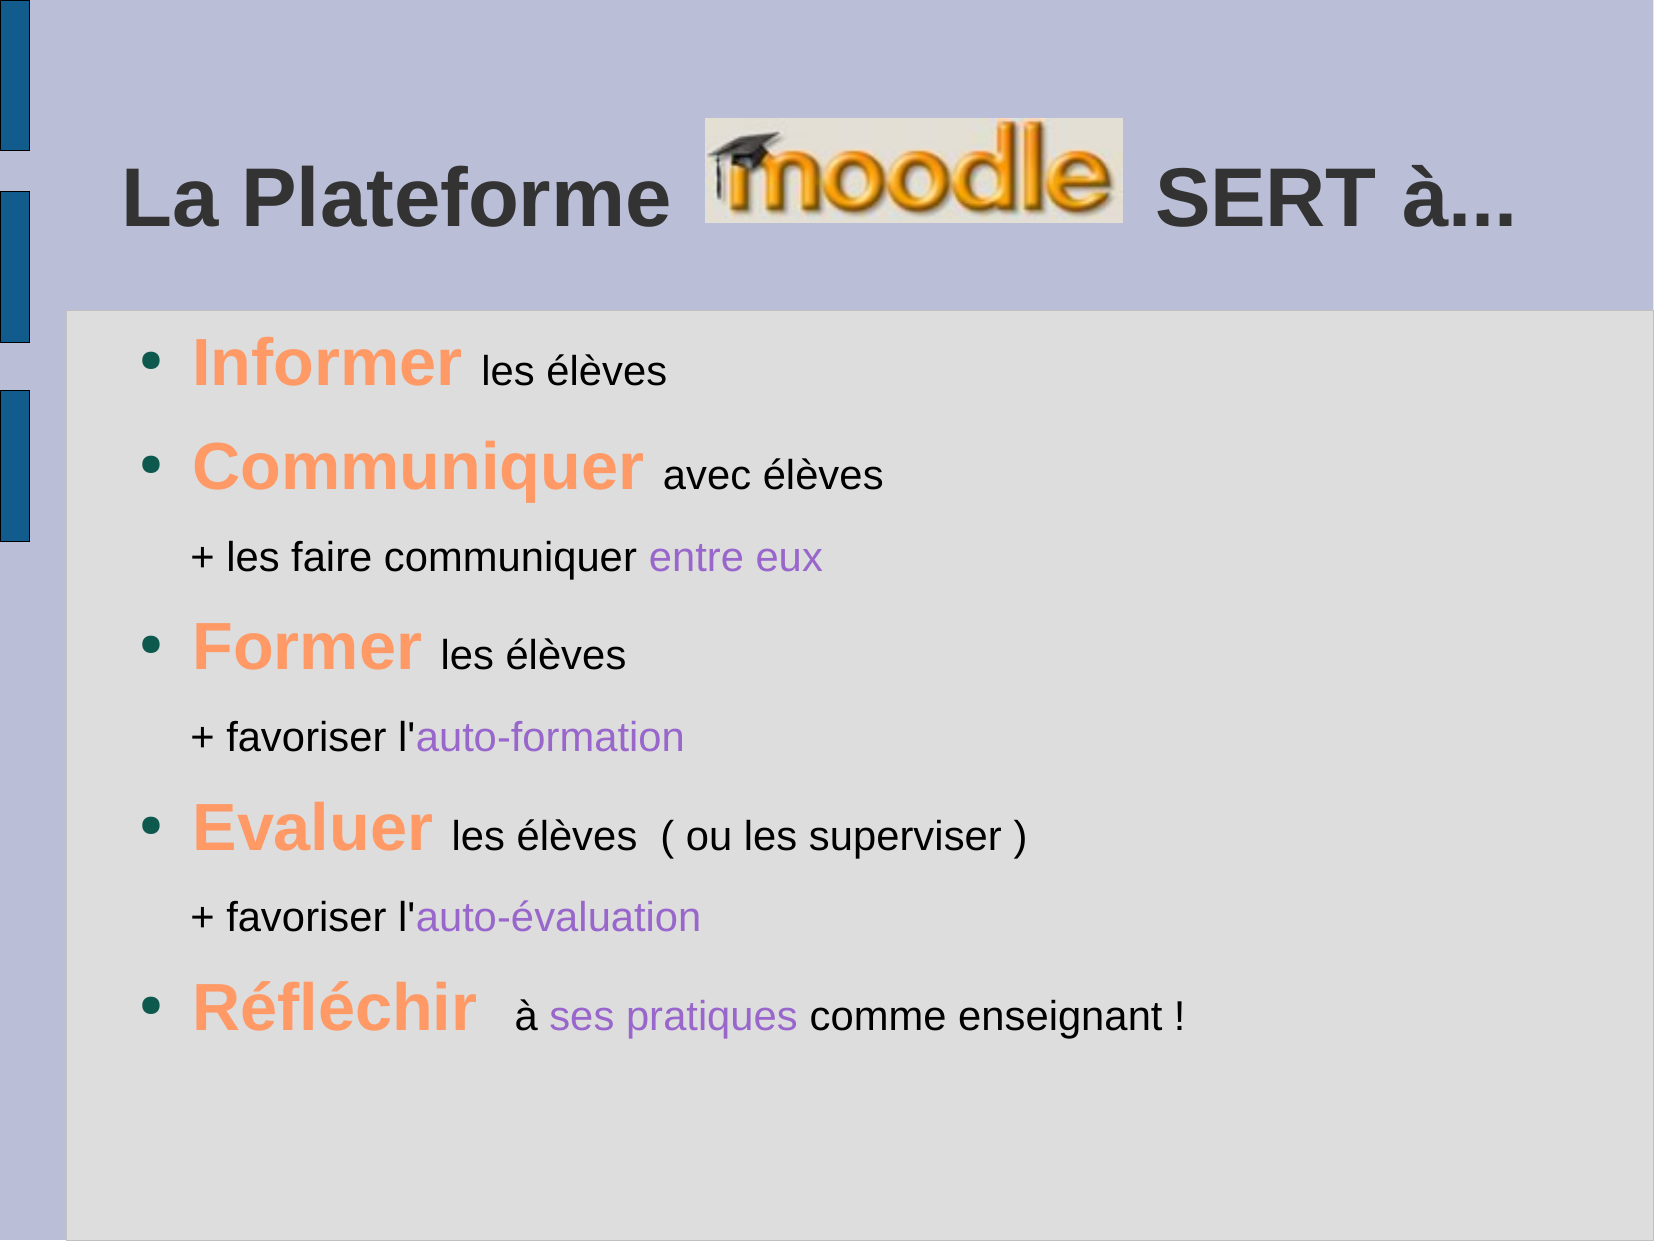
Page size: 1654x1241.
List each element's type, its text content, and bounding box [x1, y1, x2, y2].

title La Plateforme SERT à... [121, 91, 1534, 299]
list Informer les élèves Communiquer avec élèves + les faire communiquer entre eux Former les élèves + favoriser l'auto-formation Evaluer les élèves ( ou les superviser ) + favoriser l'auto-évaluation Réfléchir à ses pratiques comme enseignant ! [121, 324, 1565, 1152]
picture [705, 118, 1123, 223]
